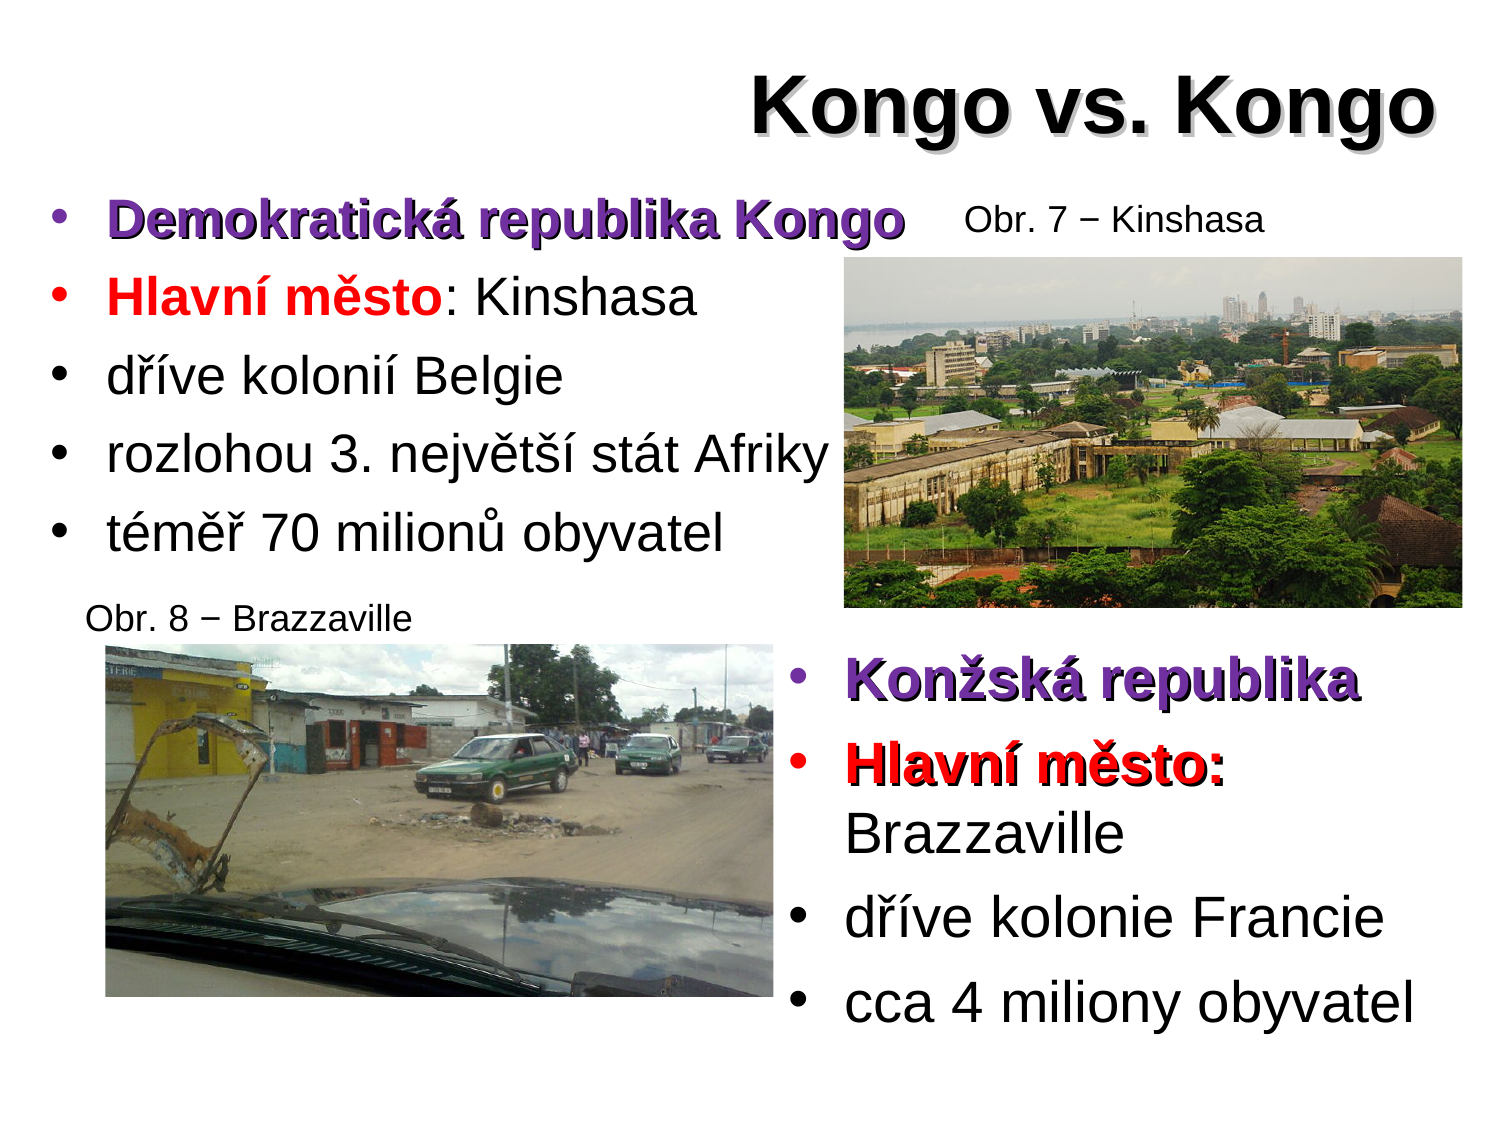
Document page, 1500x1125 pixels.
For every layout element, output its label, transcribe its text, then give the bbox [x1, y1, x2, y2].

picture [843, 257, 1463, 608]
text_box Obr. 7 − Kinshasa [949, 187, 1301, 248]
picture [105, 644, 774, 997]
list Demokratická republika Kongo Hlavní město: Kinshasa dříve kolonií Belgie rozlohou 3. největší stát Afriky téměř 70 milionů obyvatel [35, 175, 926, 633]
title Kongo vs. Kongo [726, 35, 1461, 166]
text_box Obr. 8 − Brazzaville [70, 585, 434, 647]
text_box Konžská republika Hlavní město: Brazzaville dříve kolonie Francie cca 4 miliony obyvatel [773, 632, 1461, 985]
